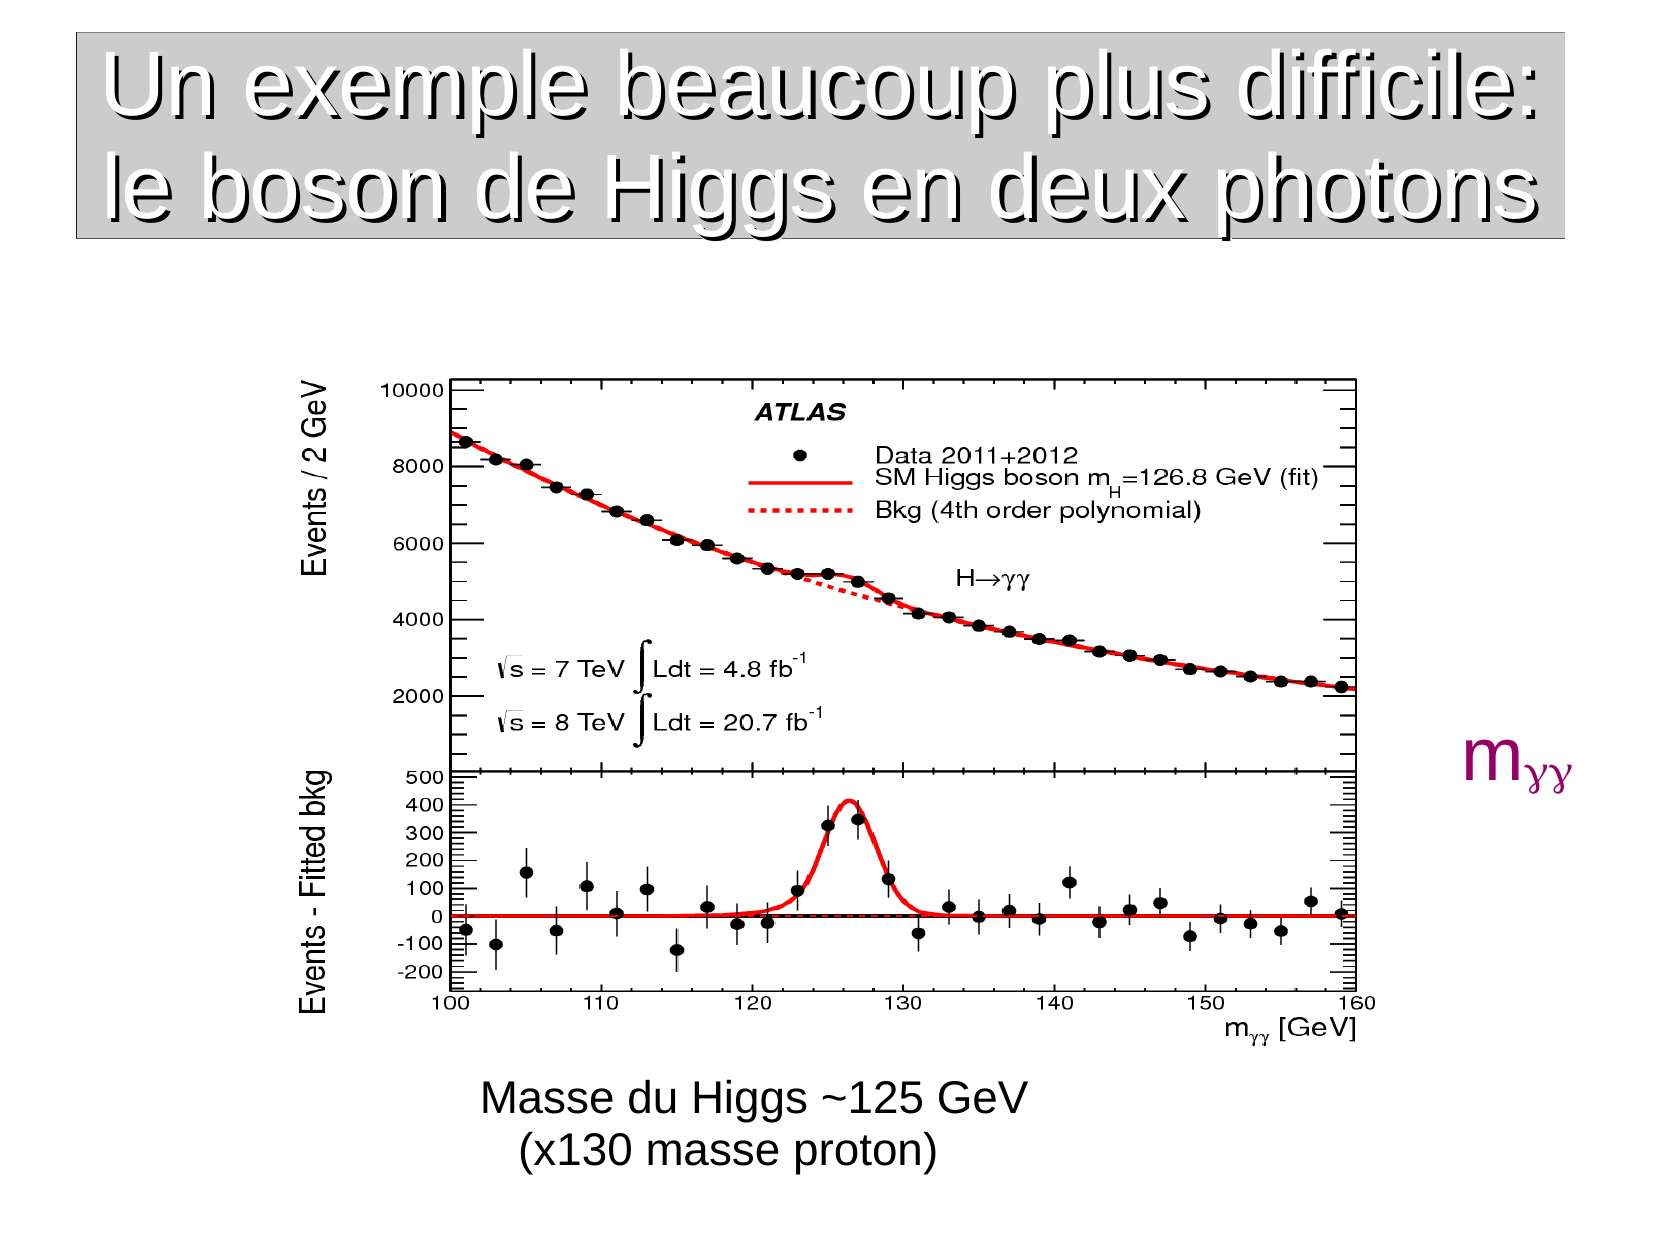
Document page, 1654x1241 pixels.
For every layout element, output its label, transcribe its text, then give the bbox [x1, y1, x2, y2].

title Un exemple beaucoup plus difficile: le boson de Higgs en deux photons [76, 32, 1565, 238]
picture [256, 352, 1426, 1053]
text_box mγγ [1446, 705, 1621, 901]
text_box Masse du Higgs ~125 GeV (x130 masse proton) [465, 1065, 1171, 1201]
